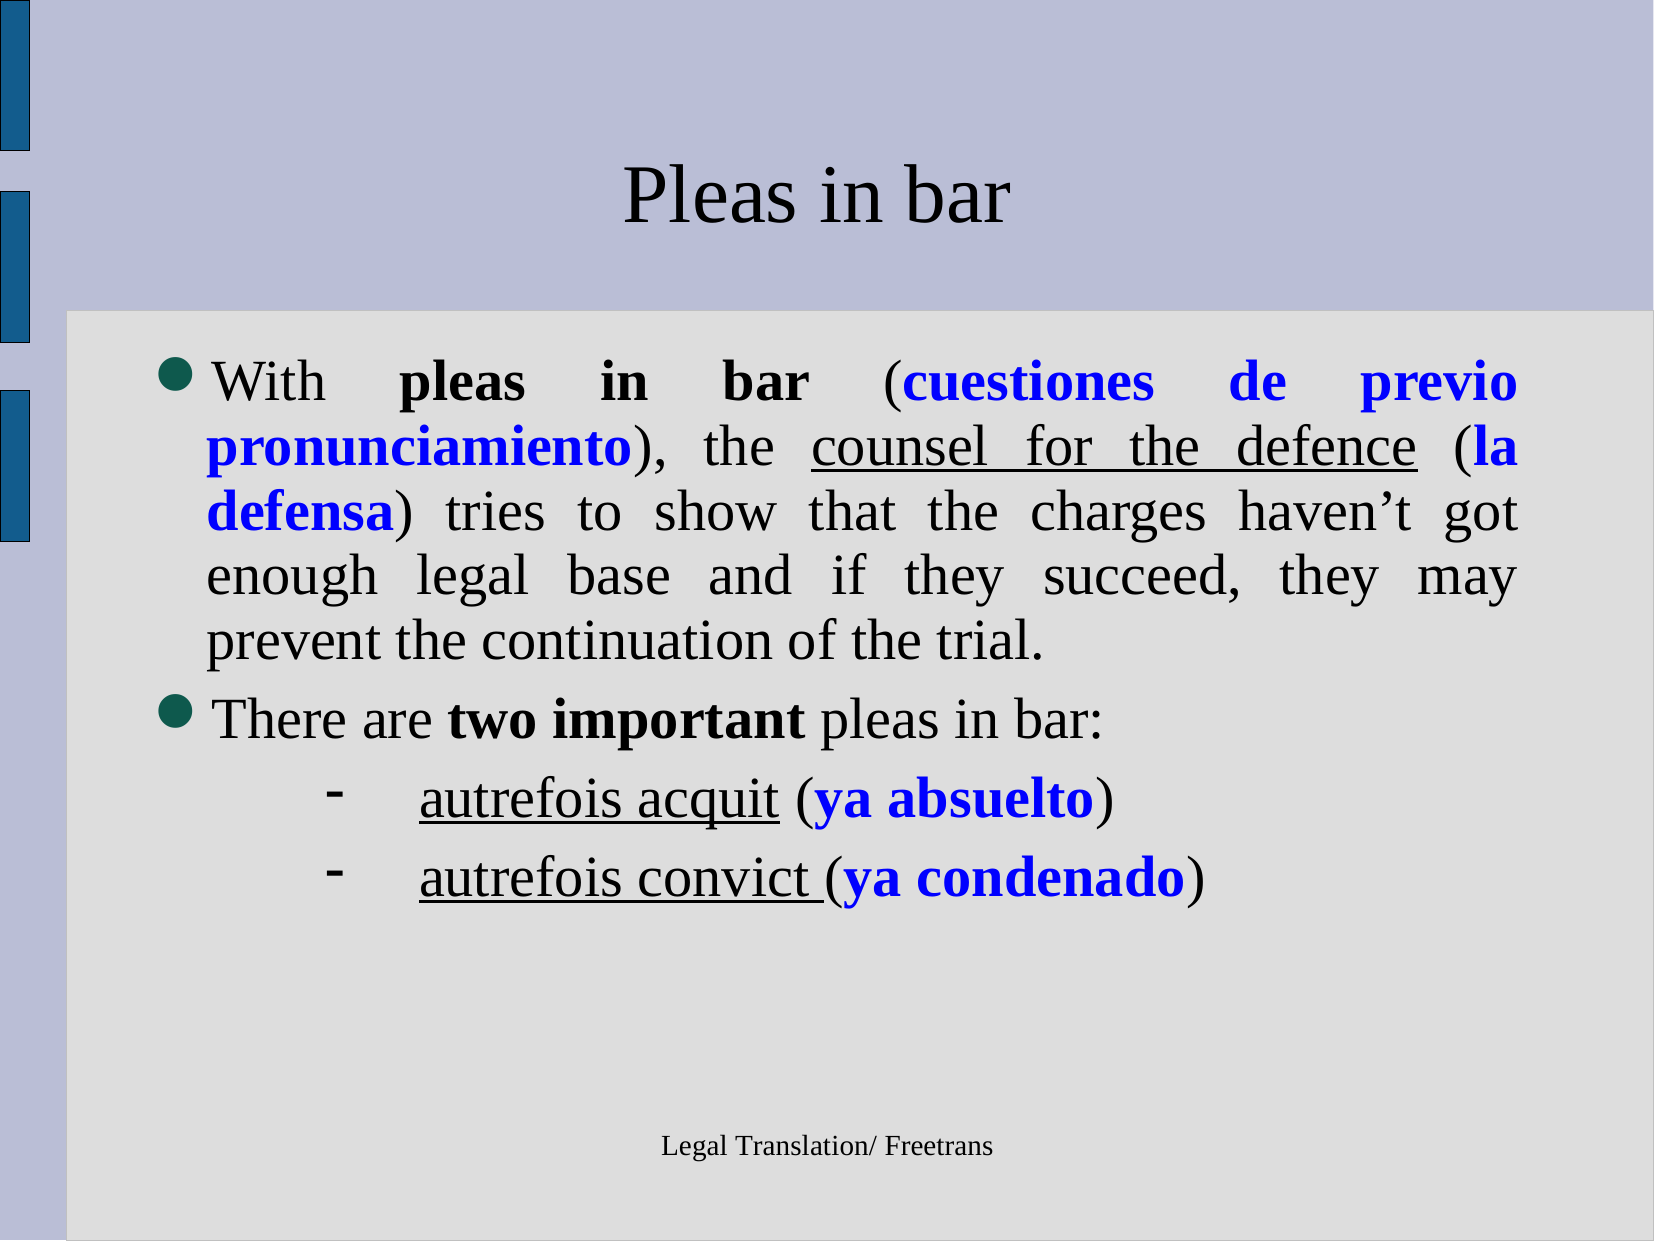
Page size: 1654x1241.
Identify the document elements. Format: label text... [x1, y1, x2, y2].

text_box Pleas in bar [121, 75, 1534, 315]
text_box With pleas in bar (cuestiones de previo pronunciamiento), the counsel for the defence (la defensa) tries to show that the charges haven’t got enough legal base and if they succeed, they may prevent the continuation of the trial. There are two important pleas in bar: autrefois acquit (ya absuelto) autrefois convict (ya condenado) [121, 344, 1534, 1109]
